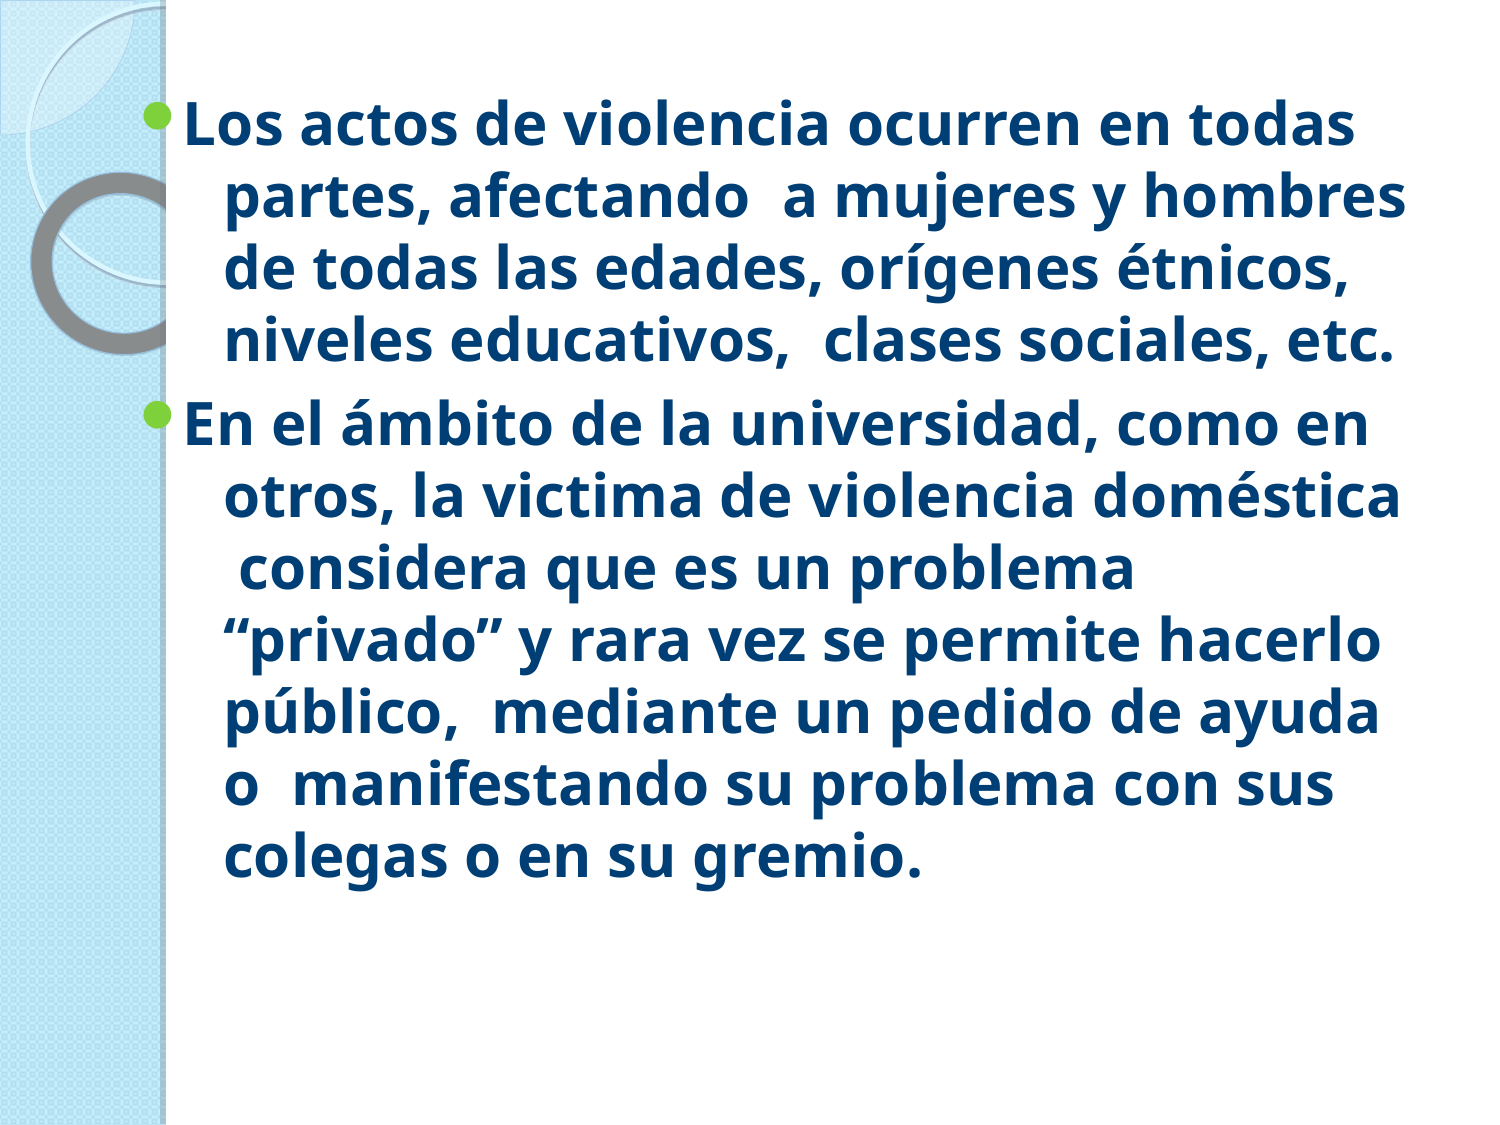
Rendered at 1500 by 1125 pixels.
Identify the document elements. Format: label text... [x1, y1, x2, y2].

list Los actos de violencia ocurren en todas partes, afectando a mujeres y hombres de todas las edades, orígenes étnicos, niveles educativos, clases sociales, etc. En el ámbito de la universidad, como en otros, la victima de violencia doméstica considera que es un problema “privado” y rara vez se permite hacerlo público, mediante un pedido de ayuda o manifestando su problema con sus colegas o en su gremio. [100, 78, 1426, 1000]
